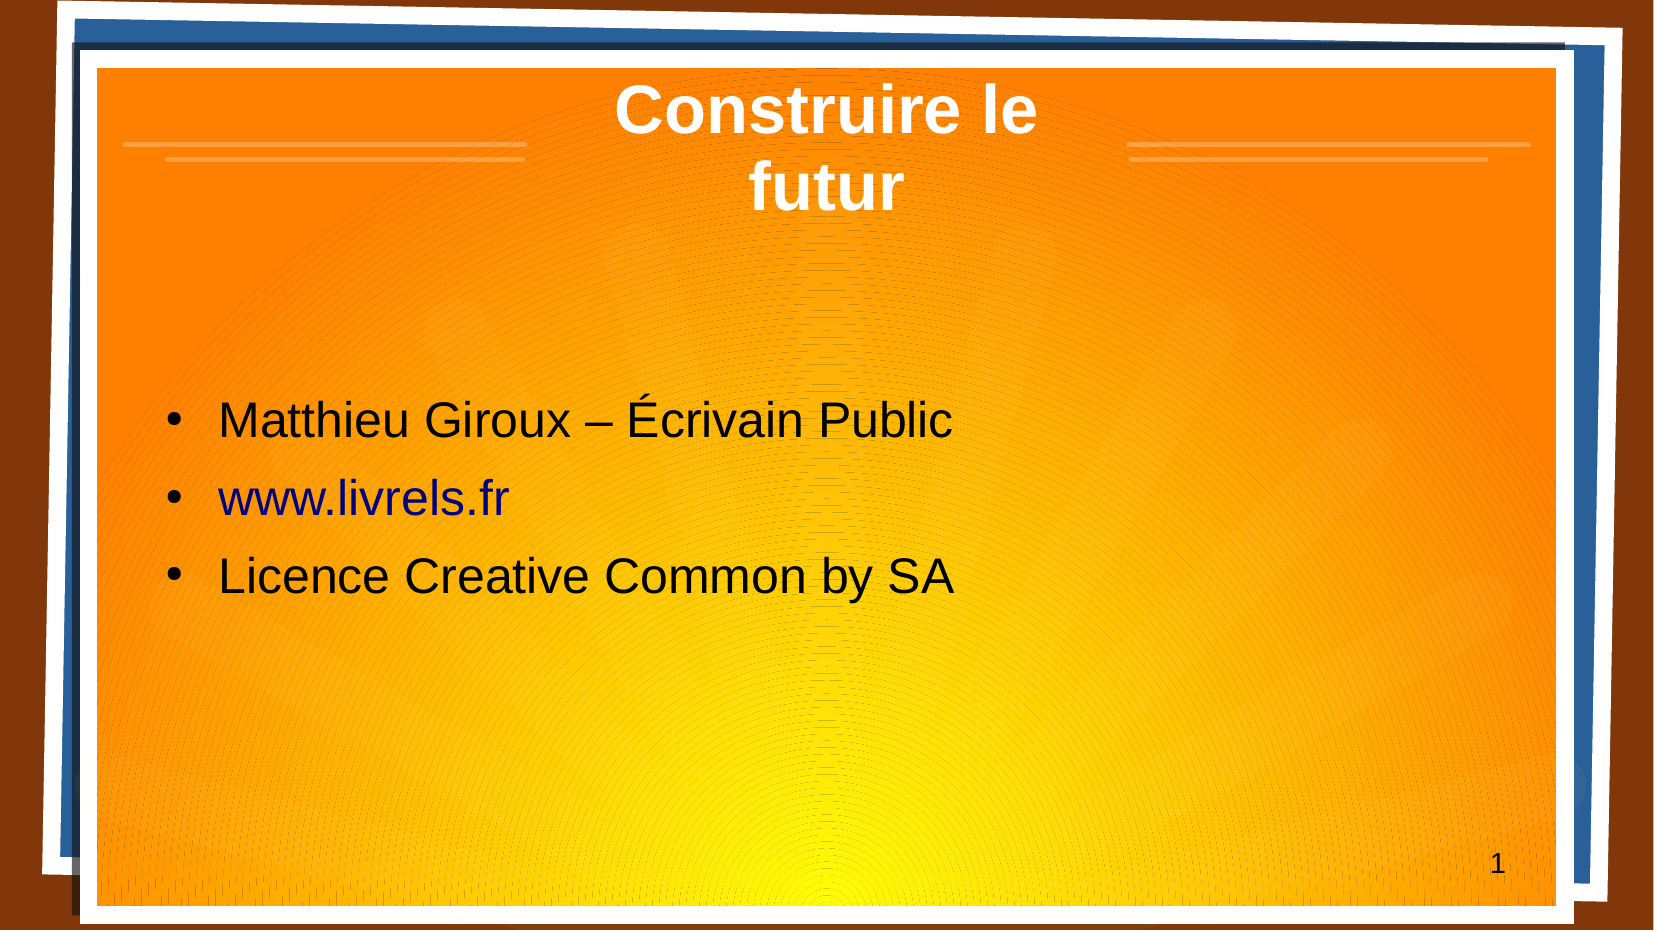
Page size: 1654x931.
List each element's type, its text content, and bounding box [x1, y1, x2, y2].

list Matthieu Giroux – Écrivain Public www.livrels.fr Licence Creative Common by SA [147, 236, 1506, 827]
title Construire le futur [531, 70, 1123, 225]
